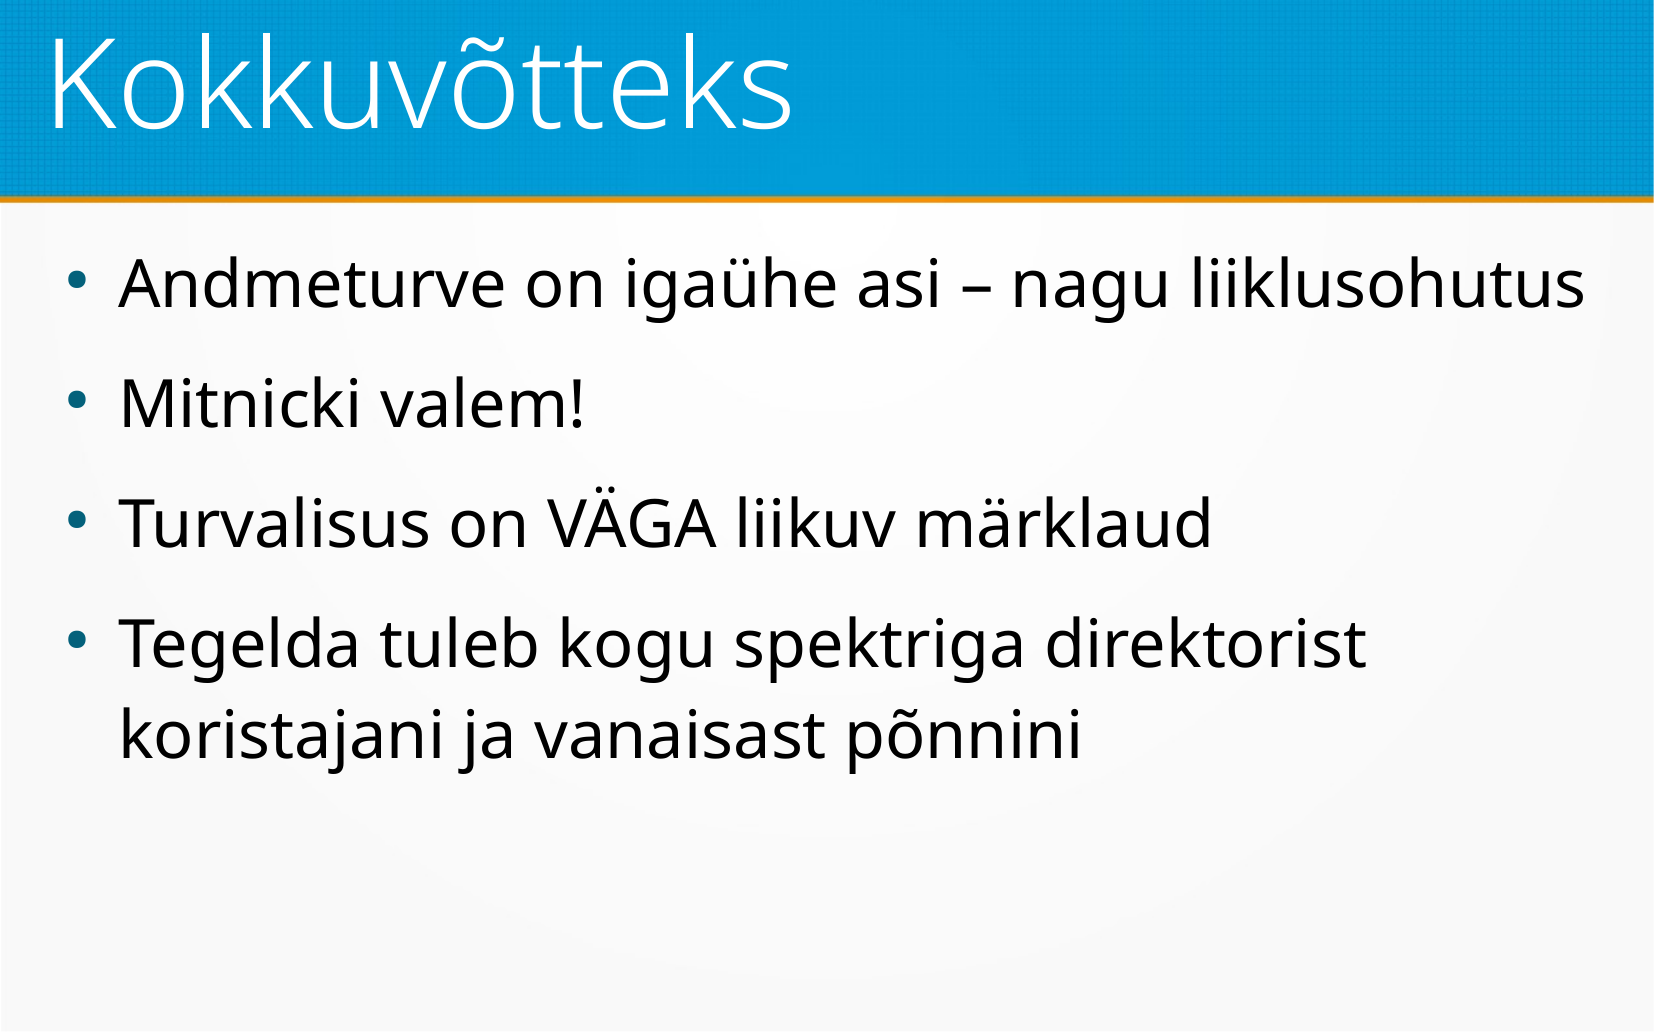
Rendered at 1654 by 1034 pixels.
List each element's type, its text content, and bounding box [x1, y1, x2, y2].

picture [0, 195, 1654, 1034]
list Andmeturve on igaühe asi – nagu liiklusohutus Mitnicki valem! Turvalisus on VÄGA liikuv märklaud Tegelda tuleb kogu spektriga direktorist koristajani ja vanaisast põnnini [47, 236, 1607, 1002]
title Kokkuvõtteks [43, 0, 1619, 166]
